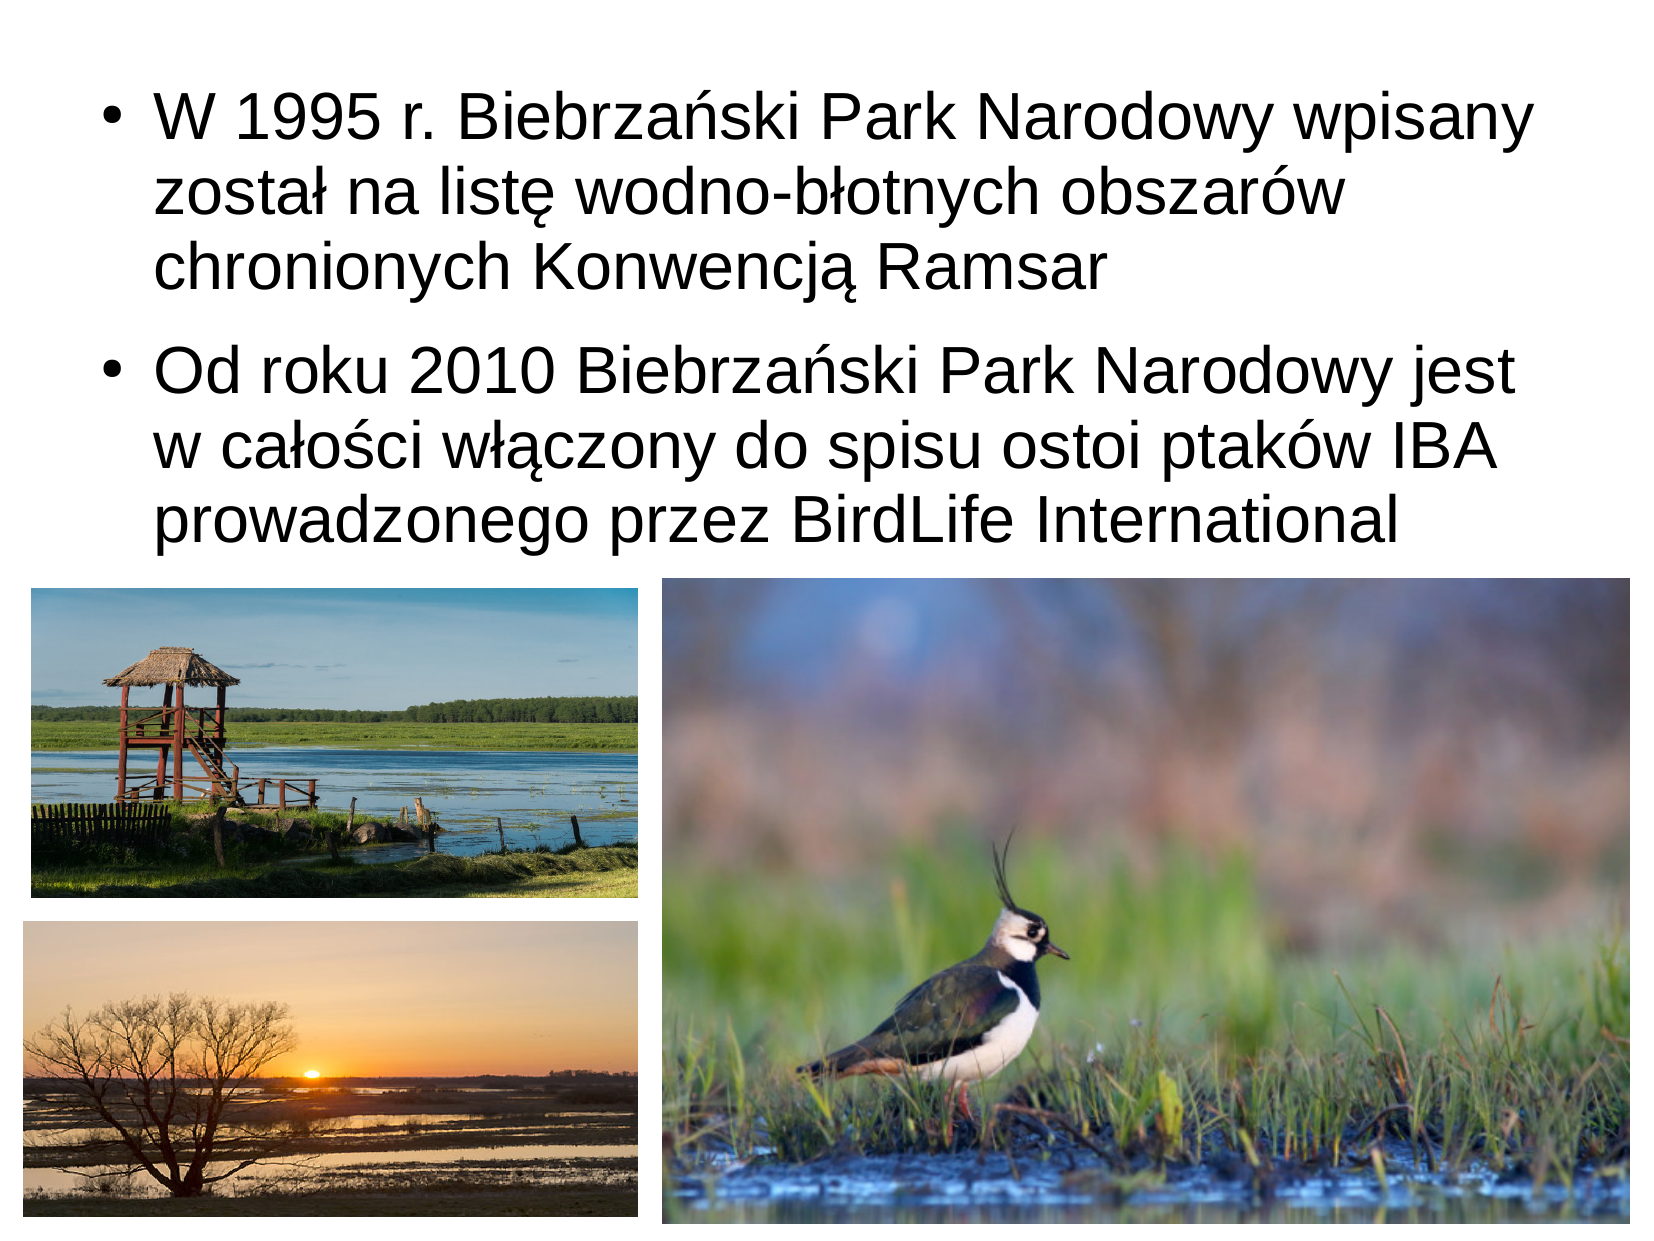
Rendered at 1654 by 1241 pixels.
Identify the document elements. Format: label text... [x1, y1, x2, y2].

picture [23, 921, 638, 1217]
list W 1995 r. Biebrzański Park Narodowy wpisany został na listę wodno-błotnych obszarów chronionych Konwencją Ramsar Od roku 2010 Biebrzański Park Narodowy jest w całości włączony do spisu ostoi ptaków IBA prowadzonego przez BirdLife International [82, 79, 1571, 898]
picture [662, 578, 1630, 1224]
picture [31, 588, 638, 898]
